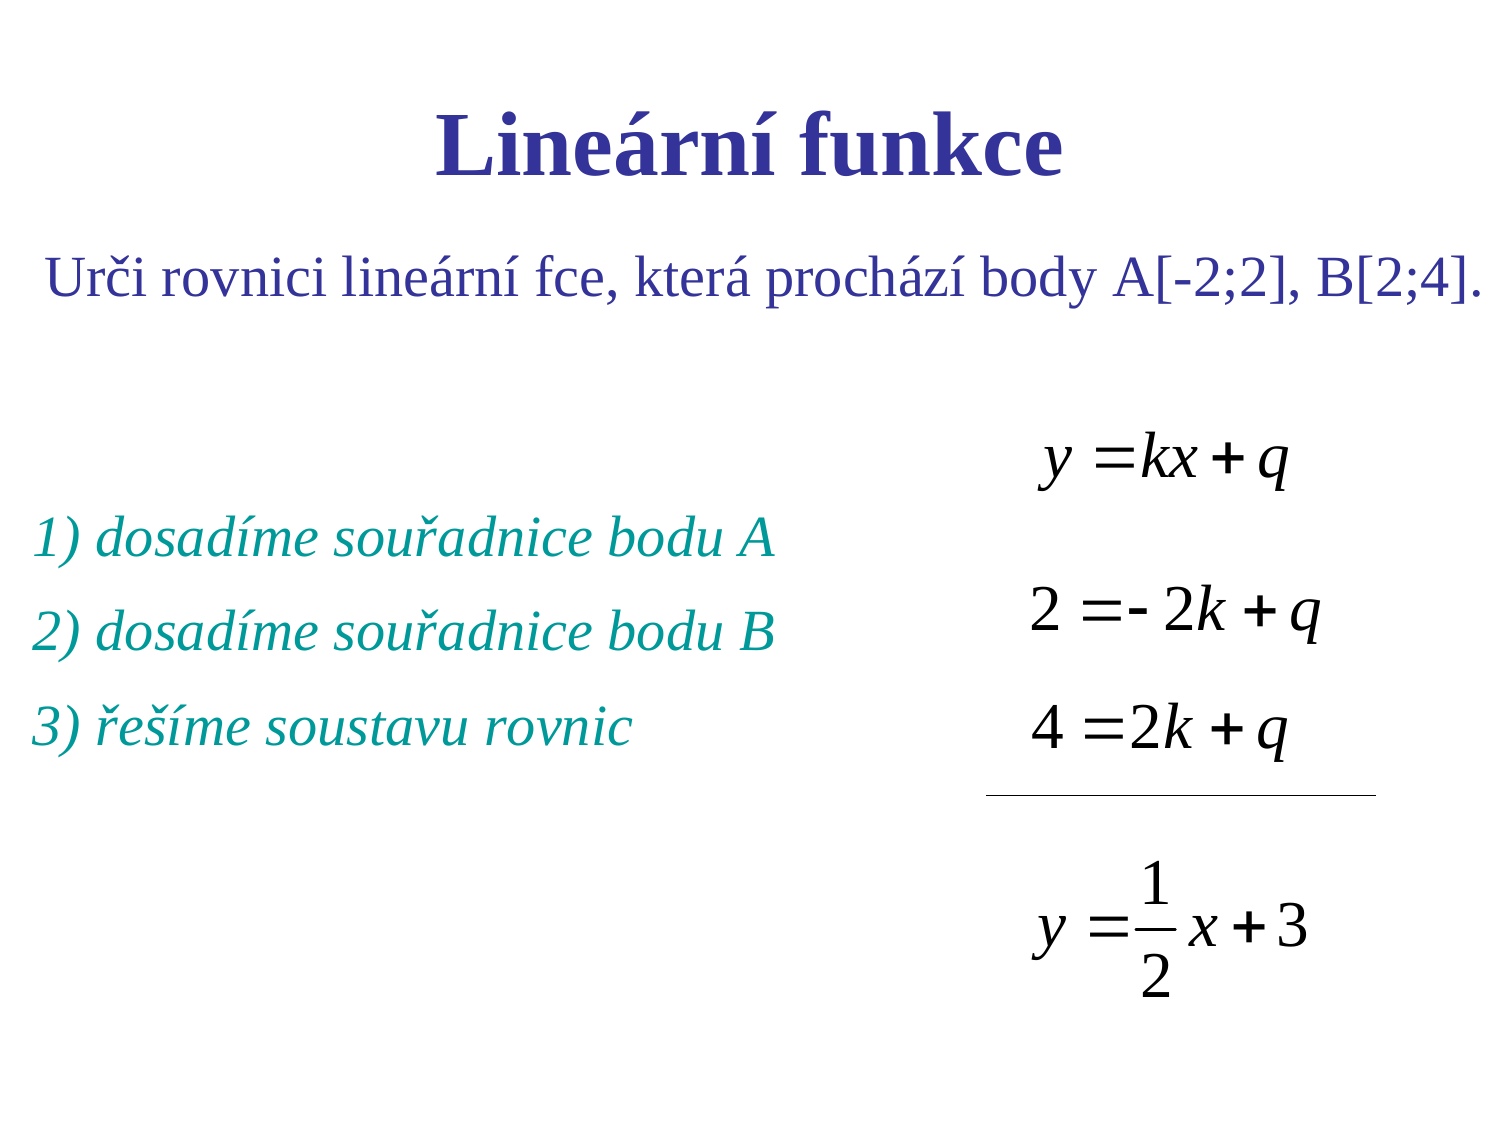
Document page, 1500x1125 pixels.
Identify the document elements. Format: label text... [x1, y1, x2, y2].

text_box 3) řešíme soustavu rovnic [17, 668, 857, 775]
text_box 1) dosadíme souřadnice bodu A [17, 479, 869, 574]
chart [1019, 570, 1336, 659]
text_box Urči rovnici lineární fce, která prochází body A[-2;2], B[2;4]. [29, 219, 1500, 327]
chart [1021, 842, 1316, 1012]
text_box 2) dosadíme souřadnice bodu B [17, 574, 939, 681]
chart [1027, 417, 1306, 505]
chart [1021, 689, 1300, 777]
text_box Lineární funkce [75, 45, 1426, 233]
